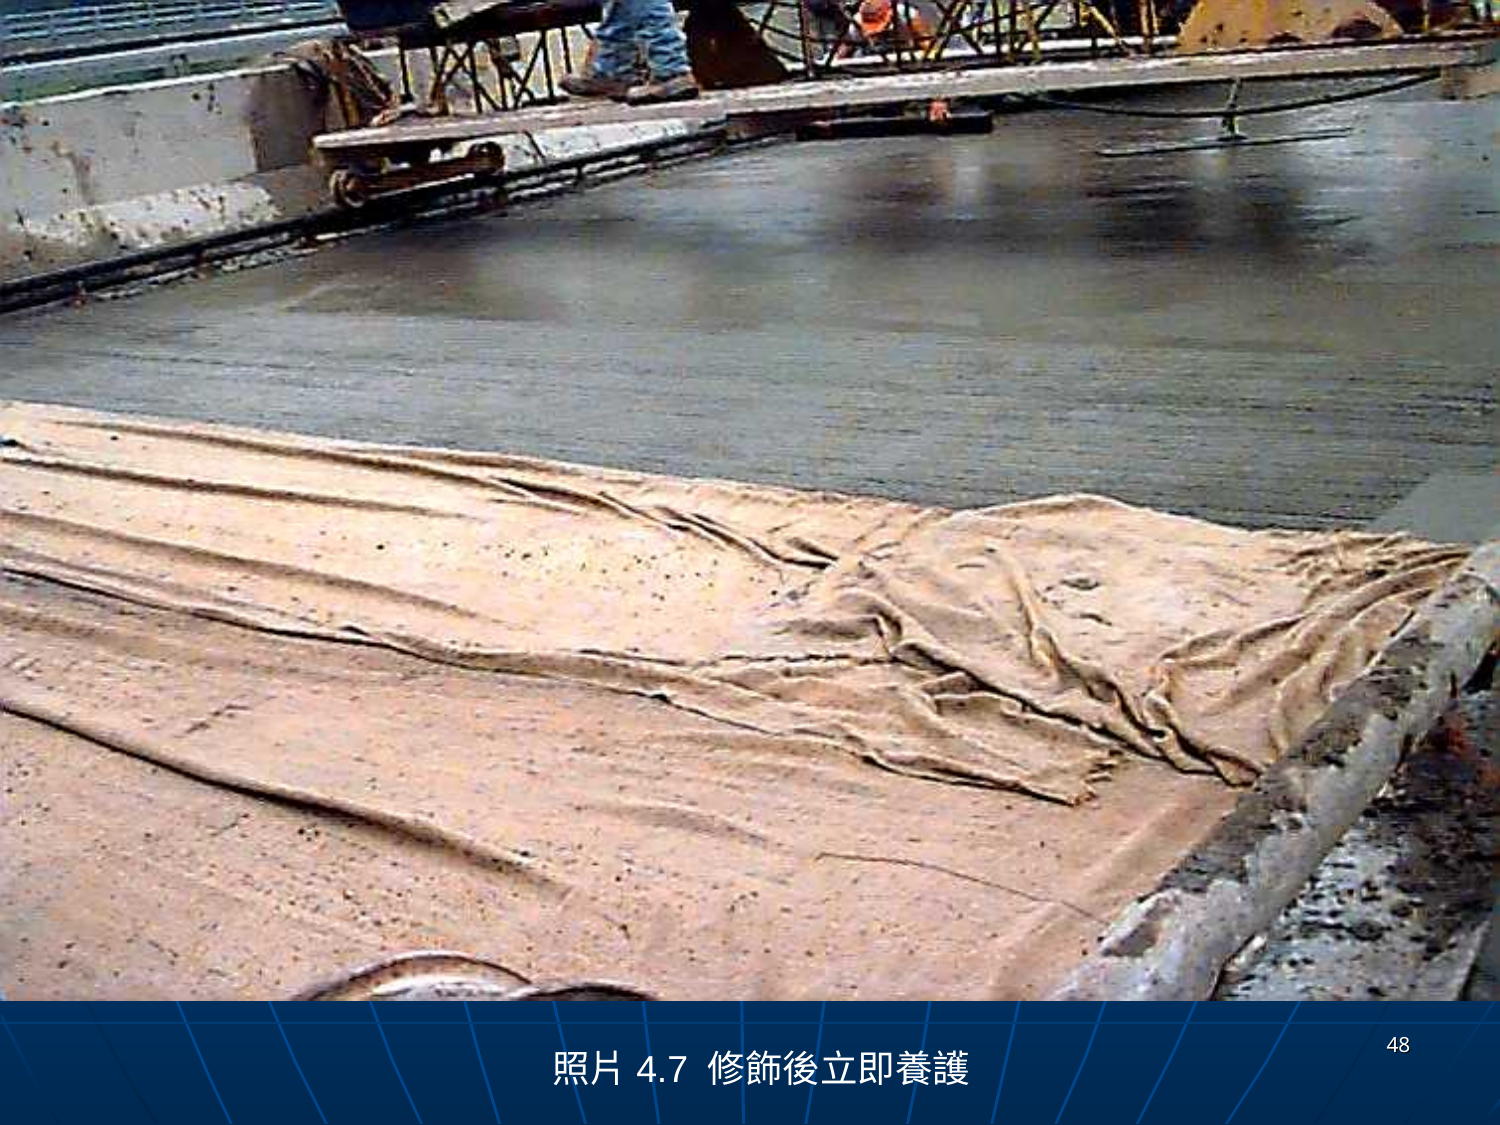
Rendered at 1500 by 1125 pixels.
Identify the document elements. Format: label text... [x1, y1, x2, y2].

text_box 照片4.7 修飾後立即養護 [537, 1037, 994, 1098]
picture [0, 0, 1500, 1001]
text_box <編號> [1074, 1024, 1426, 1100]
